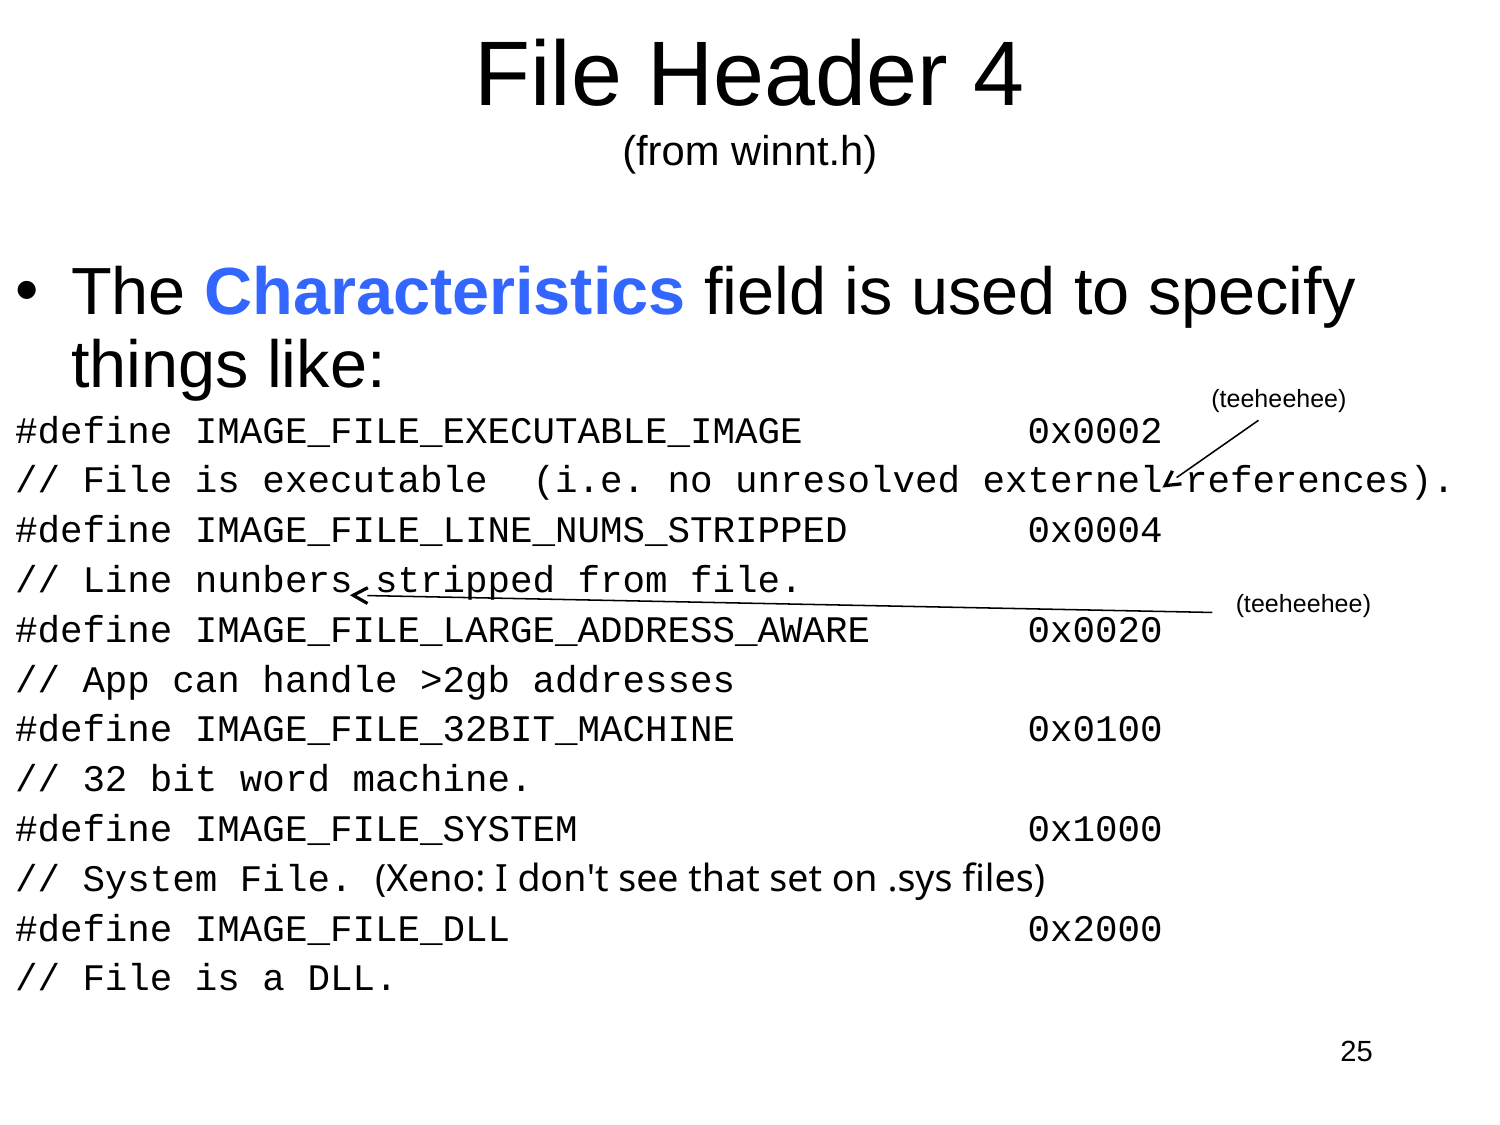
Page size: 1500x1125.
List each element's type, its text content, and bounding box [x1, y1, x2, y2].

text_box (teeheehee) [1221, 579, 1388, 626]
text_box (teeheehee) [1196, 375, 1362, 421]
list The Characteristics field is used to specify things like: #define IMAGE_FILE_EXECUTABLE_IMAGE 0x0002 // File is executable (i.e. no unresolved externel references). #define IMAGE_FILE_LINE_NUMS_STRIPPED 0x0004 // Line nunbers stripped from file. #define IMAGE_FILE_LARGE_ADDRESS_AWARE 0x0020 // App can handle >2gb addresses #define IMAGE_FILE_32BIT_MACHINE 0x0100 // 32 bit word machine. #define IMAGE_FILE_SYSTEM 0x1000 // System File. (Xeno: I don't see that set on .sys files) #define IMAGE_FILE_DLL 0x2000 // File is a DLL. [0, 249, 1500, 1057]
title File Header 4 (from winnt.h) [0, 0, 1500, 188]
text_box <number> [1074, 1025, 1388, 1101]
